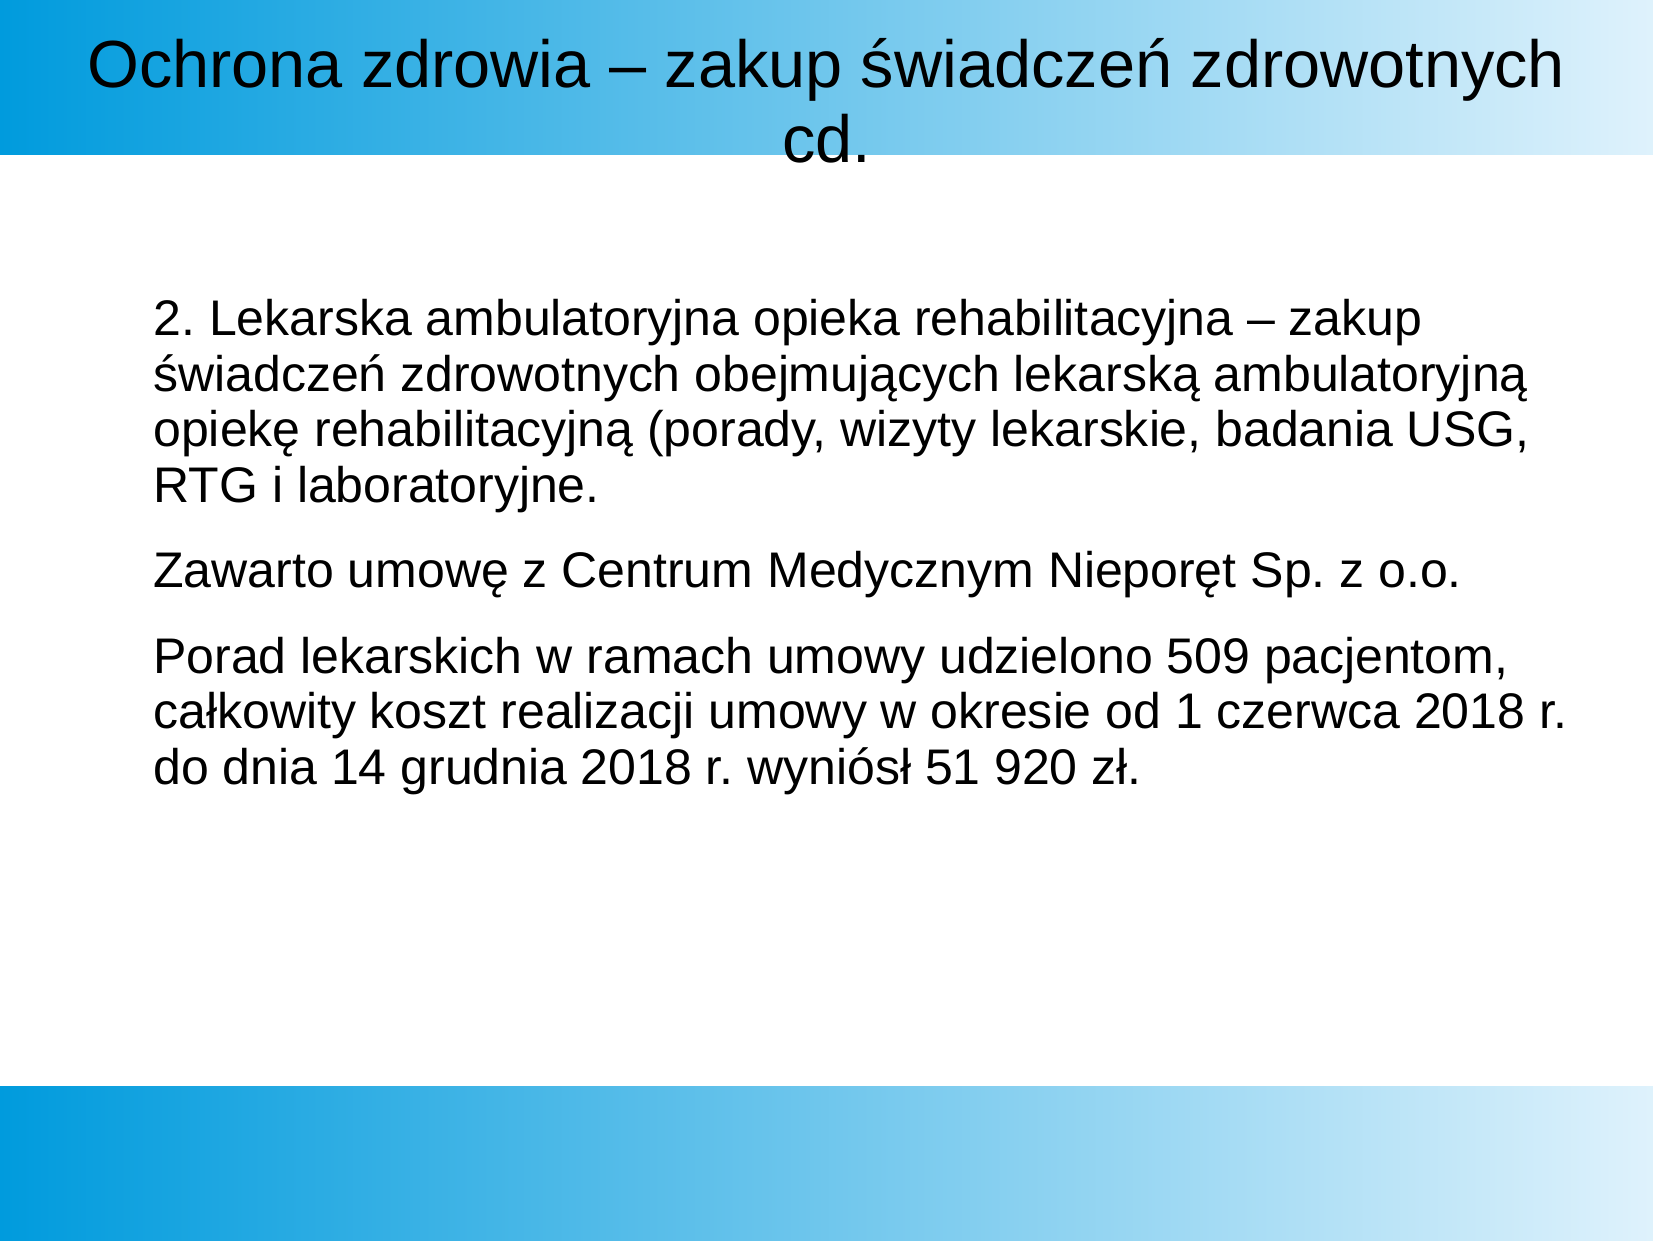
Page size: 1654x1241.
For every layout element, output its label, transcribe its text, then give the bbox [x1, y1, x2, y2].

title Ochrona zdrowia – zakup świadczeń zdrowotnych cd. [82, 26, 1571, 177]
list 2. Lekarska ambulatoryjna opieka rehabilitacyjna – zakup świadczeń zdrowotnych obejmujących lekarską ambulatoryjną opiekę rehabilitacyjną (porady, wizyty lekarskie, badania USG, RTG i laboratoryjne. Zawarto umowę z Centrum Medycznym Nieporęt Sp. z o.o. Porad lekarskich w ramach umowy udzielono 509 pacjentom, całkowity koszt realizacji umowy w okresie od 1 czerwca 2018 r. do dnia 14 grudnia 2018 r. wyniósł 51 920 zł. [82, 290, 1571, 1010]
